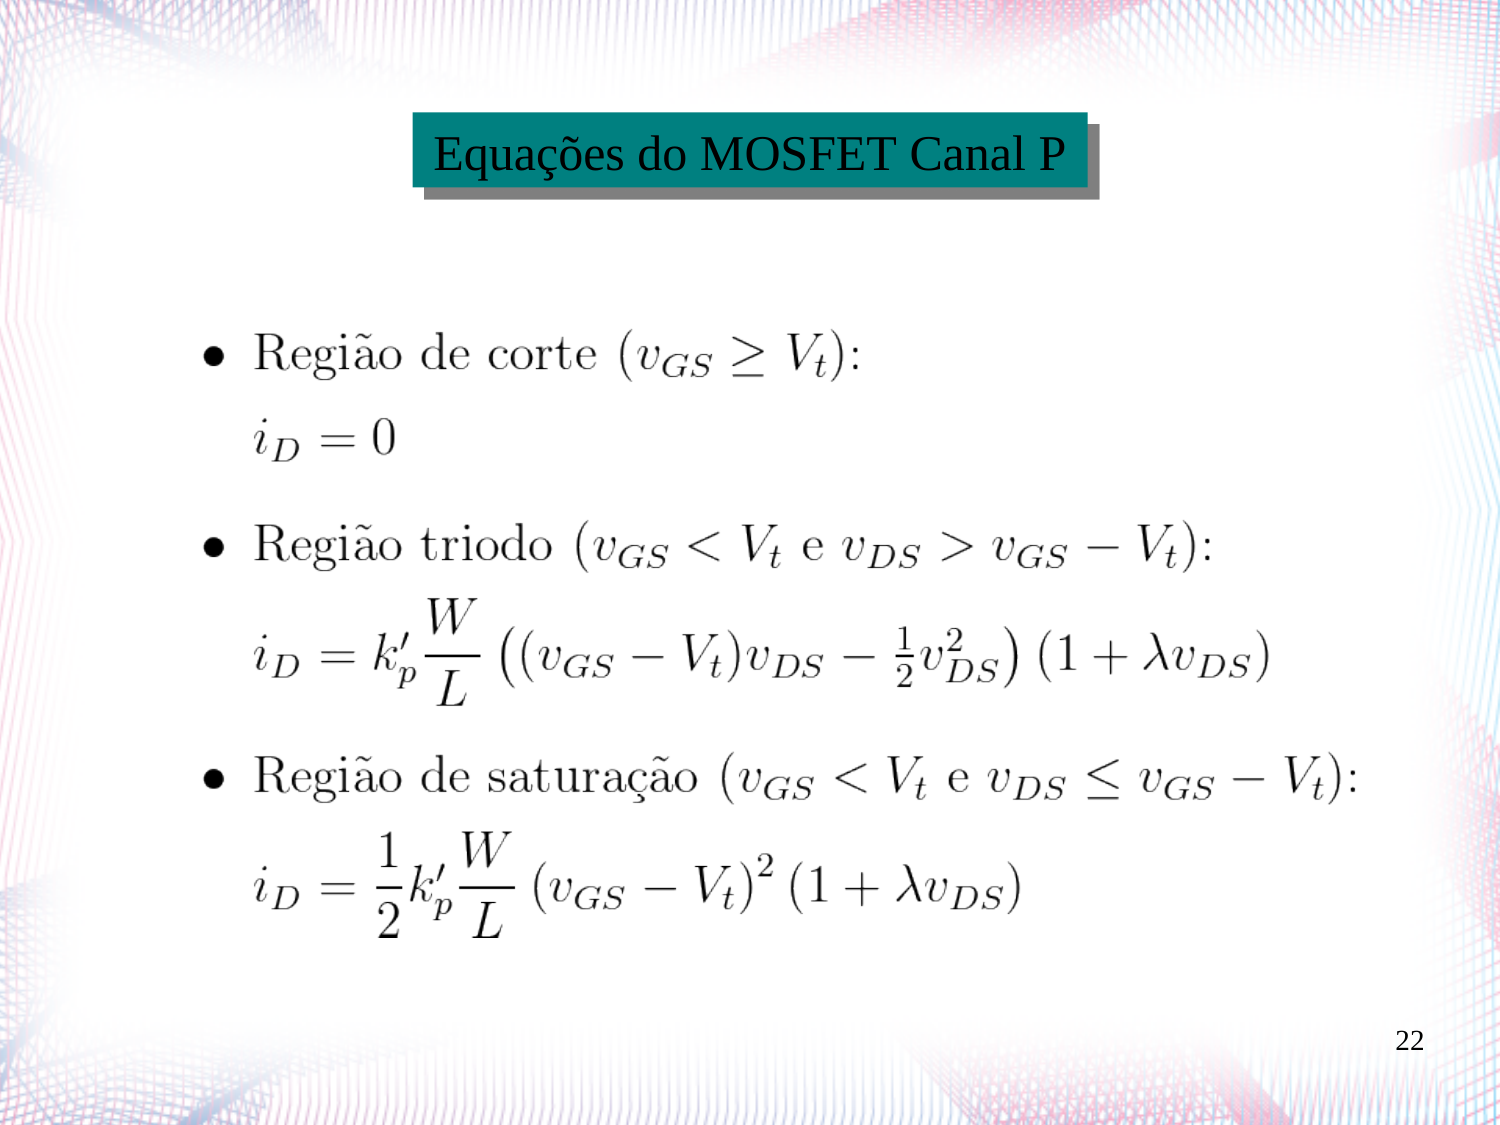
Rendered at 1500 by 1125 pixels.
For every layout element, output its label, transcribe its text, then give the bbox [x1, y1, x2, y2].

text_box Equações do MOSFET Canal P [412, 112, 1088, 188]
picture [0, 0, 1500, 1125]
